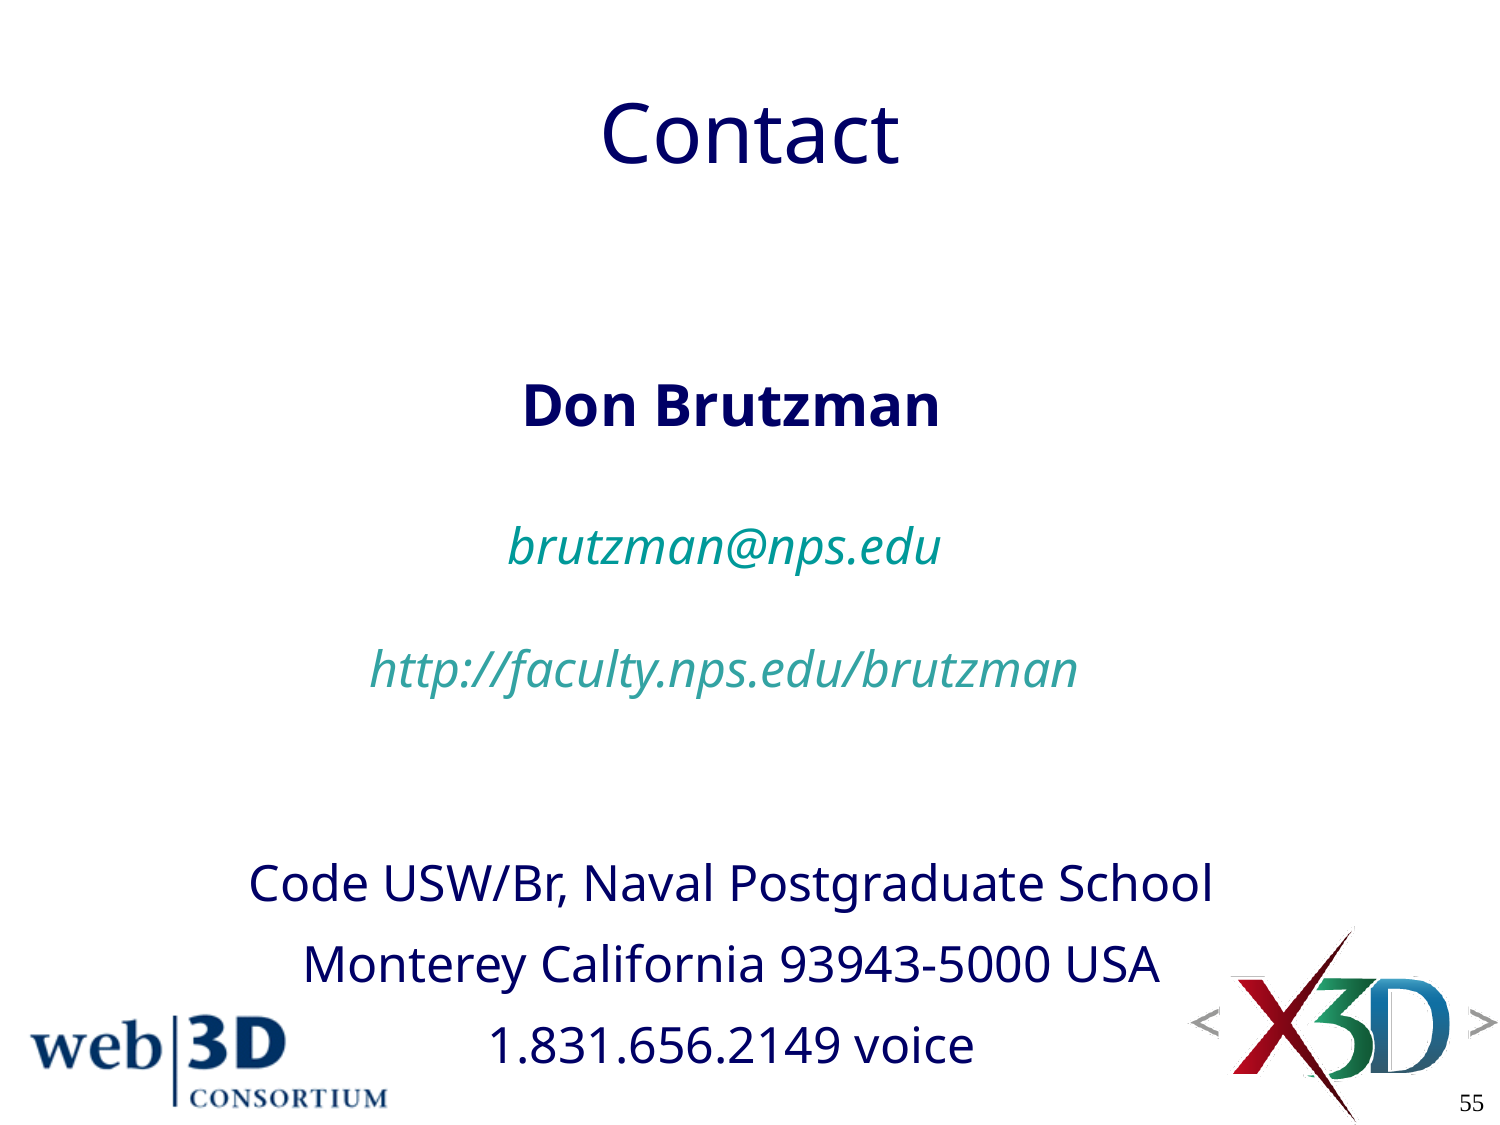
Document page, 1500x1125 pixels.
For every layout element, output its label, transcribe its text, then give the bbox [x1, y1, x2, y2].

title Contact [112, 37, 1388, 225]
picture [1187, 926, 1500, 1125]
picture [12, 998, 413, 1118]
list Don Brutzman brutzman@nps.edu http://faculty.nps.edu/brutzman Code USW/Br, Naval Postgraduate School Monterey California 93943-5000 USA 1.831.656.2149 voice [135, 262, 1329, 1010]
